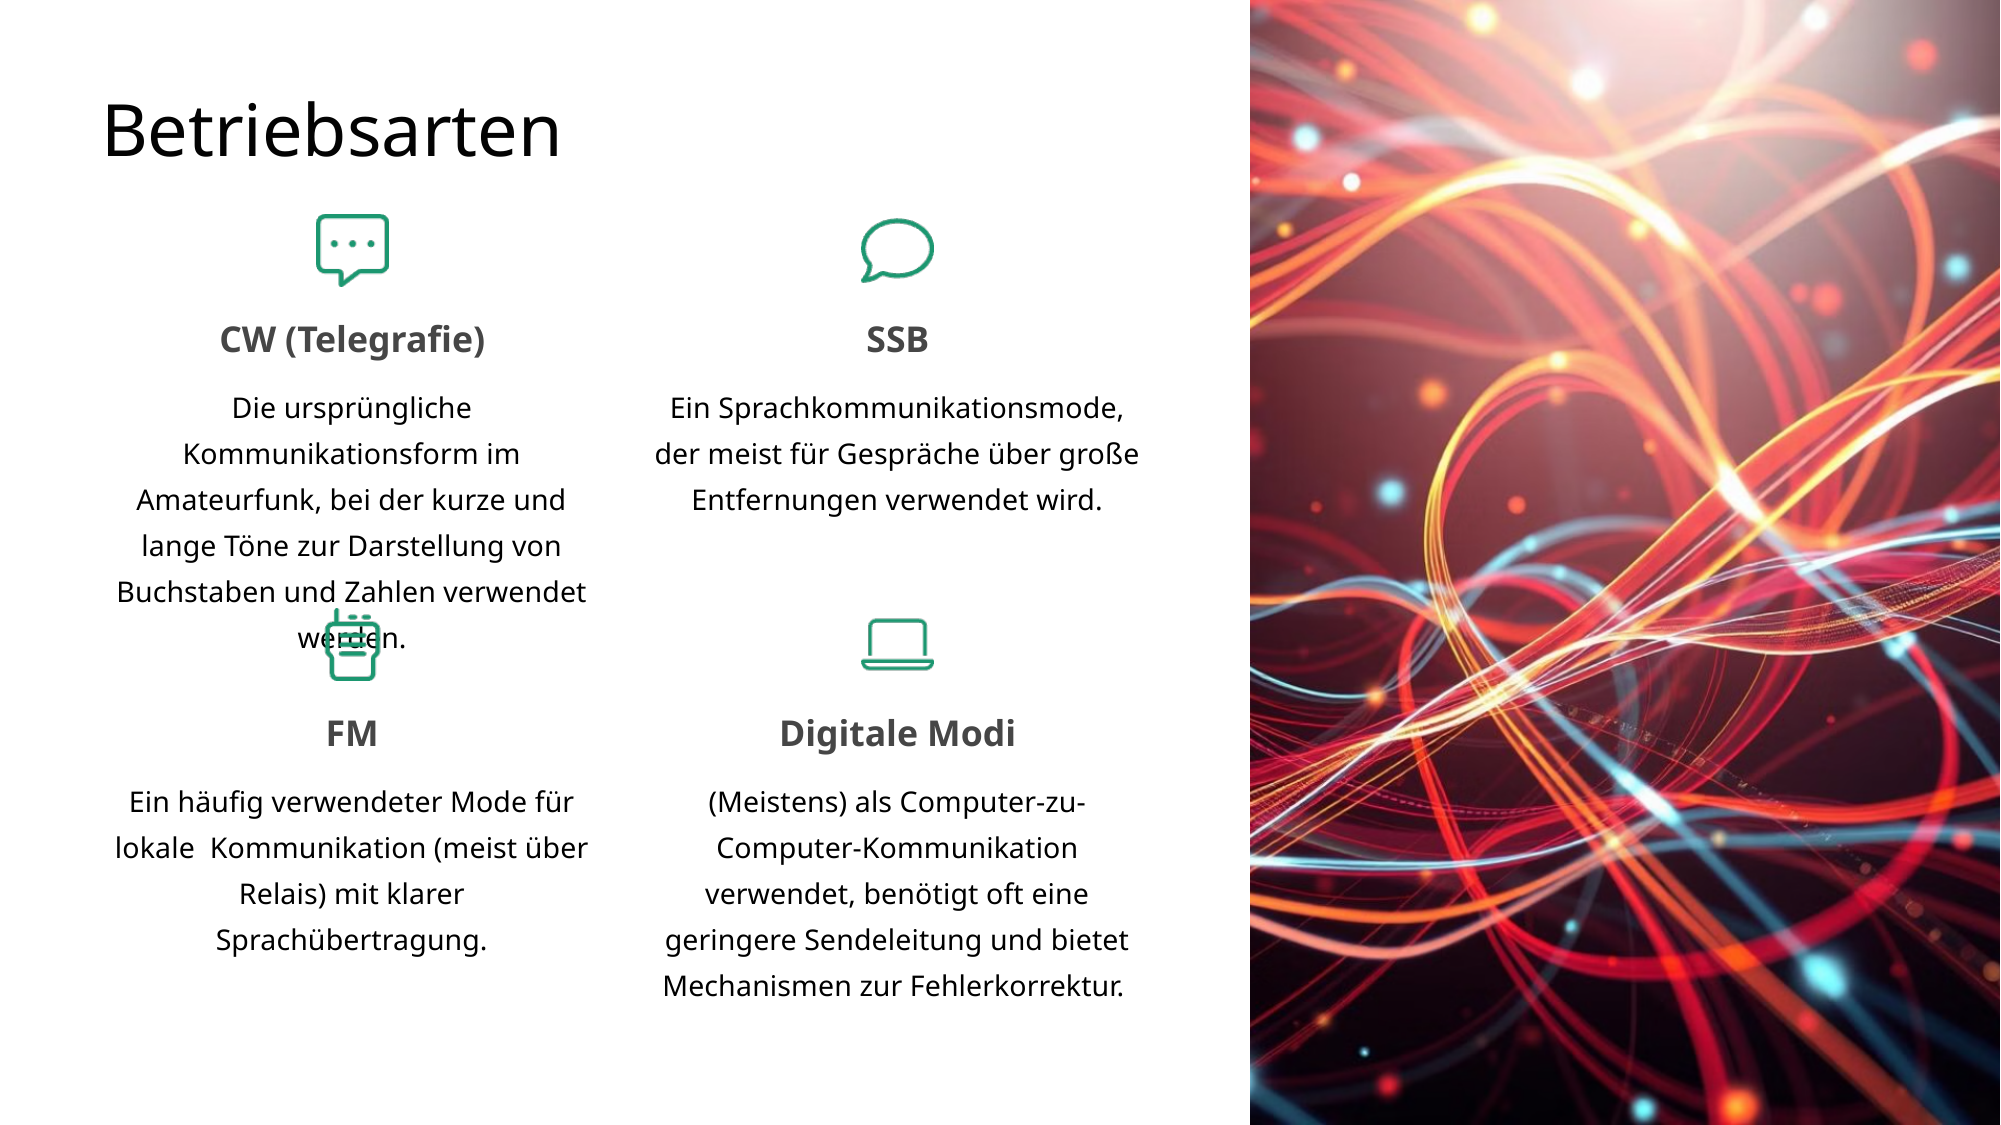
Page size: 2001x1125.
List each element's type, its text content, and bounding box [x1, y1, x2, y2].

text_box Ein häufig verwendeter Mode für lokale Kommunikation (meist über Relais) mit klarer Sprachübertragung. [101, 772, 603, 935]
text_box Ein Sprachkommunikationsmode, der meist für Gespräche über große Entfernungen verwendet wird. [647, 378, 1149, 579]
picture [316, 214, 389, 287]
text_box Betriebsarten [101, 81, 997, 171]
picture [861, 214, 934, 287]
text_box SSB [707, 316, 1089, 361]
text_box (Meistens) als Computer-zu-Computer-Kommunikation verwendet, benötigt oft eine geringere Sendeleitung und bietet Mechanismen zur Fehlerkorrektur. [647, 772, 1149, 1049]
text_box Digitale Modi [717, 709, 1078, 755]
text_box Die ursprüngliche Kommunikationsform im Amateurfunk, bei der kurze und lange Töne zur Darstellung von Buchstaben und Zahlen verwendet werden. [101, 378, 603, 579]
picture [316, 608, 389, 681]
picture [1250, 0, 2000, 1125]
picture [861, 608, 934, 681]
text_box CW (Telegrafie) [172, 316, 533, 361]
text_box FM [112, 709, 592, 755]
